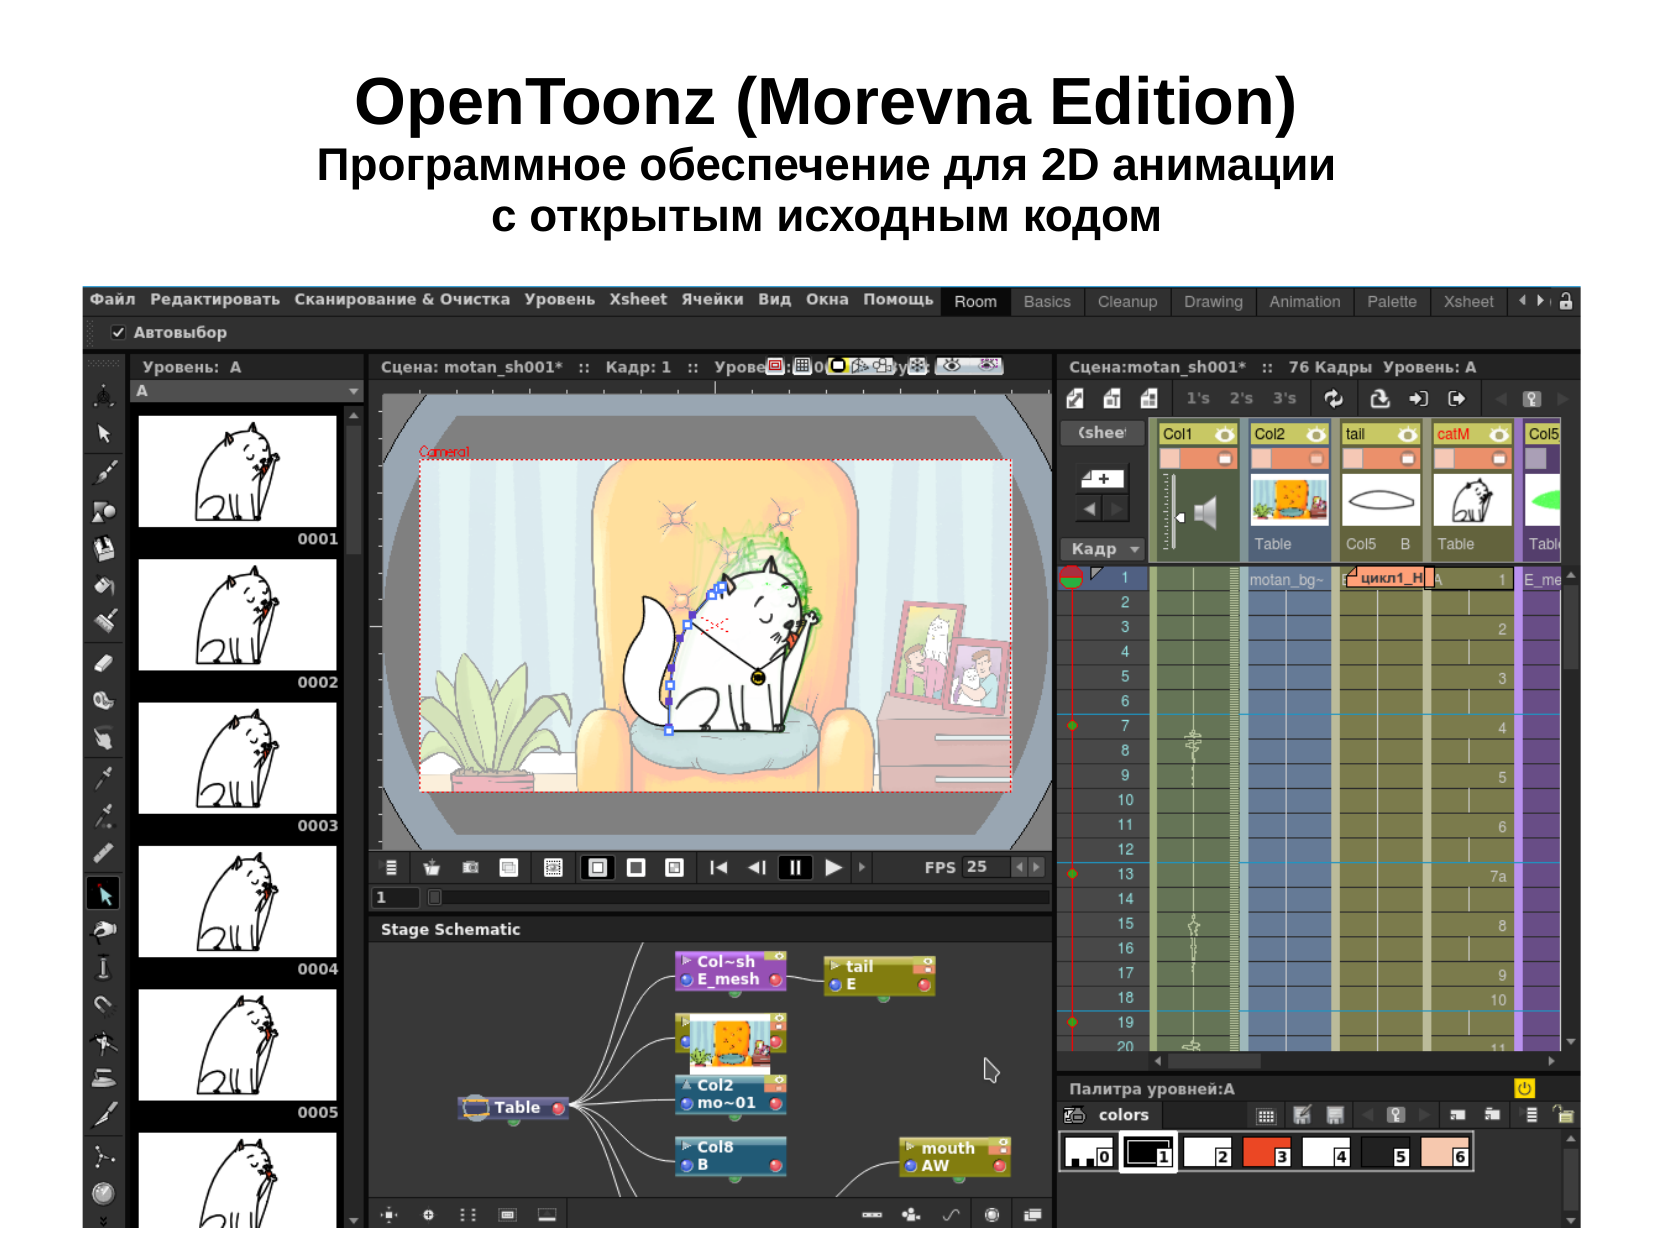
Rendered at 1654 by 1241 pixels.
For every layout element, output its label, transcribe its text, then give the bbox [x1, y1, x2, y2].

title OpenToonz (Morevna Edition) Программное обеспечение для 2D анимации с открытым исходным кодом [82, 49, 1571, 257]
picture [82, 286, 1581, 1228]
